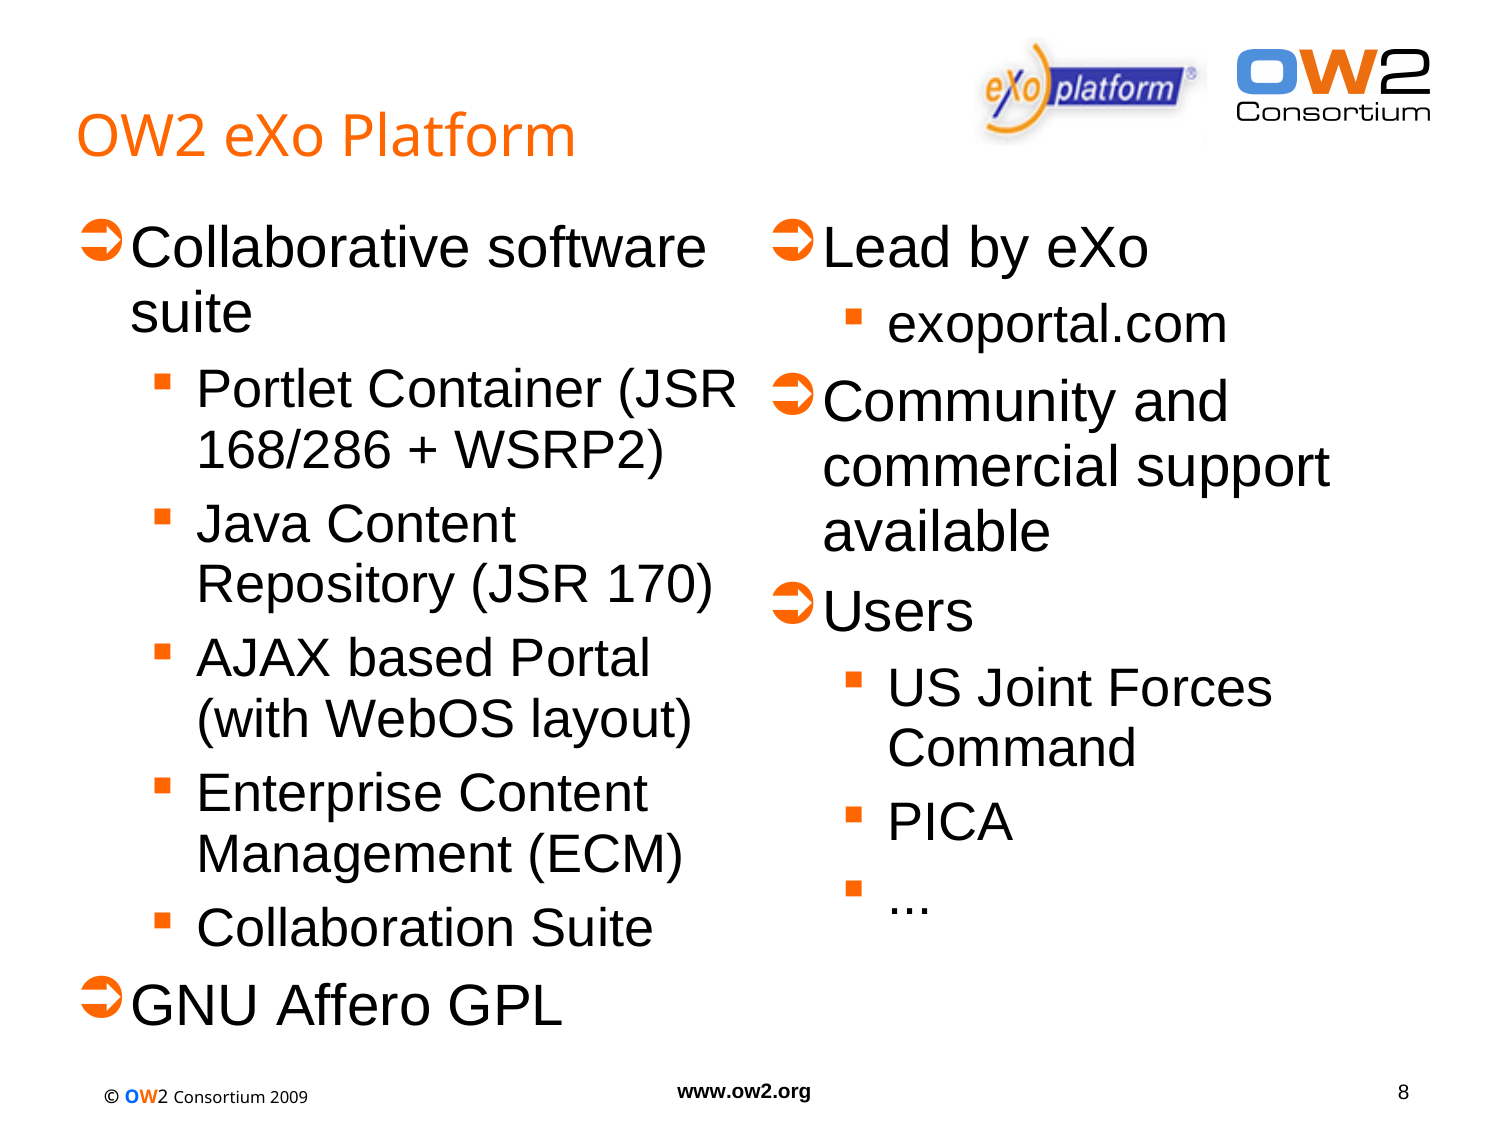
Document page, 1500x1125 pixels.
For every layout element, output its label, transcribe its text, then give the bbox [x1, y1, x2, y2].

list Lead by eXo exoportal.com Community and commercial support available Users US Joint Forces Command PICA ... [766, 215, 1425, 943]
title OW2 eXo Platform [75, 52, 1175, 207]
list Collaborative software suite Portlet Container (JSR 168/286 + WSRP2) Java Content Repository (JSR 170) AJAX based Portal (with WebOS layout) Enterprise Content Management (ECM) Collaboration Suite GNU Affero GPL [74, 215, 768, 1038]
picture [974, 37, 1211, 148]
